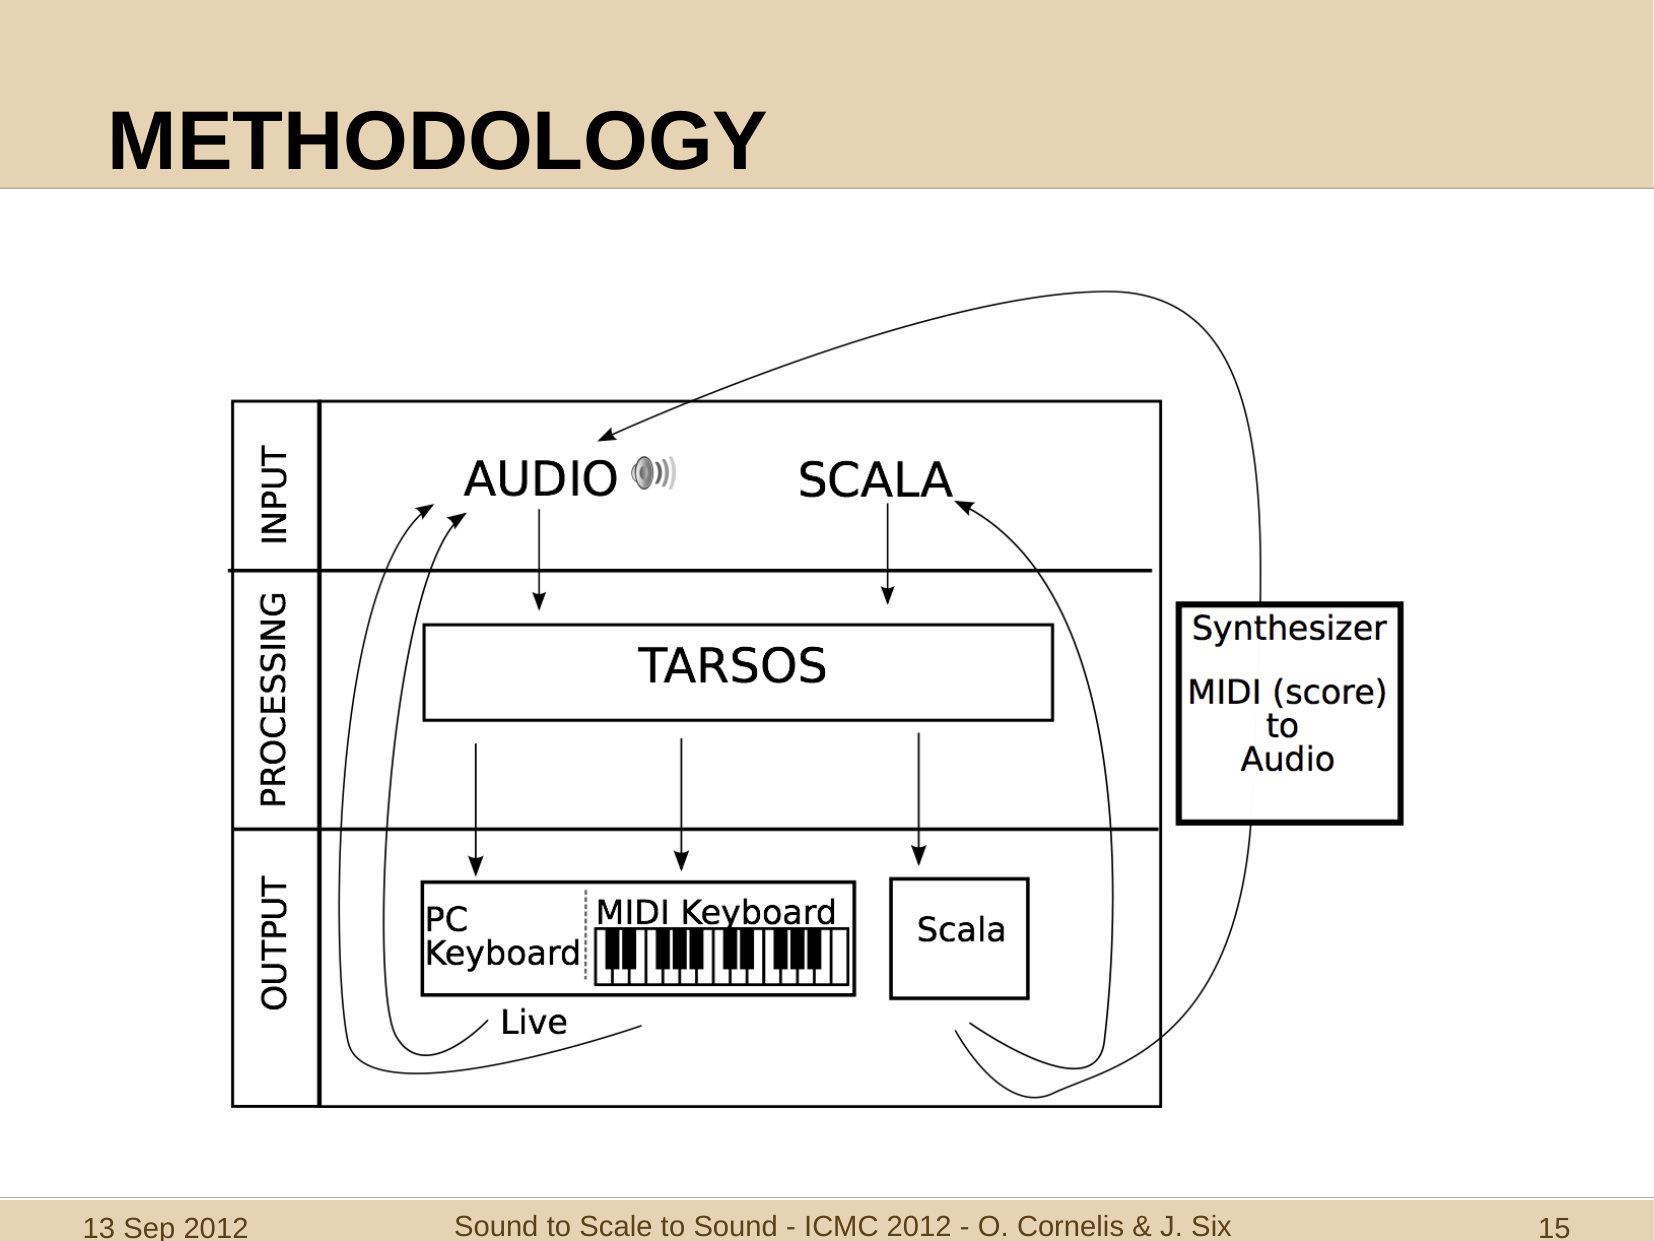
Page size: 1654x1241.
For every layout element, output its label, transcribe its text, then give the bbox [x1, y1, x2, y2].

title METHODOLOGY [0, 0, 1654, 188]
picture [82, 255, 1571, 1177]
